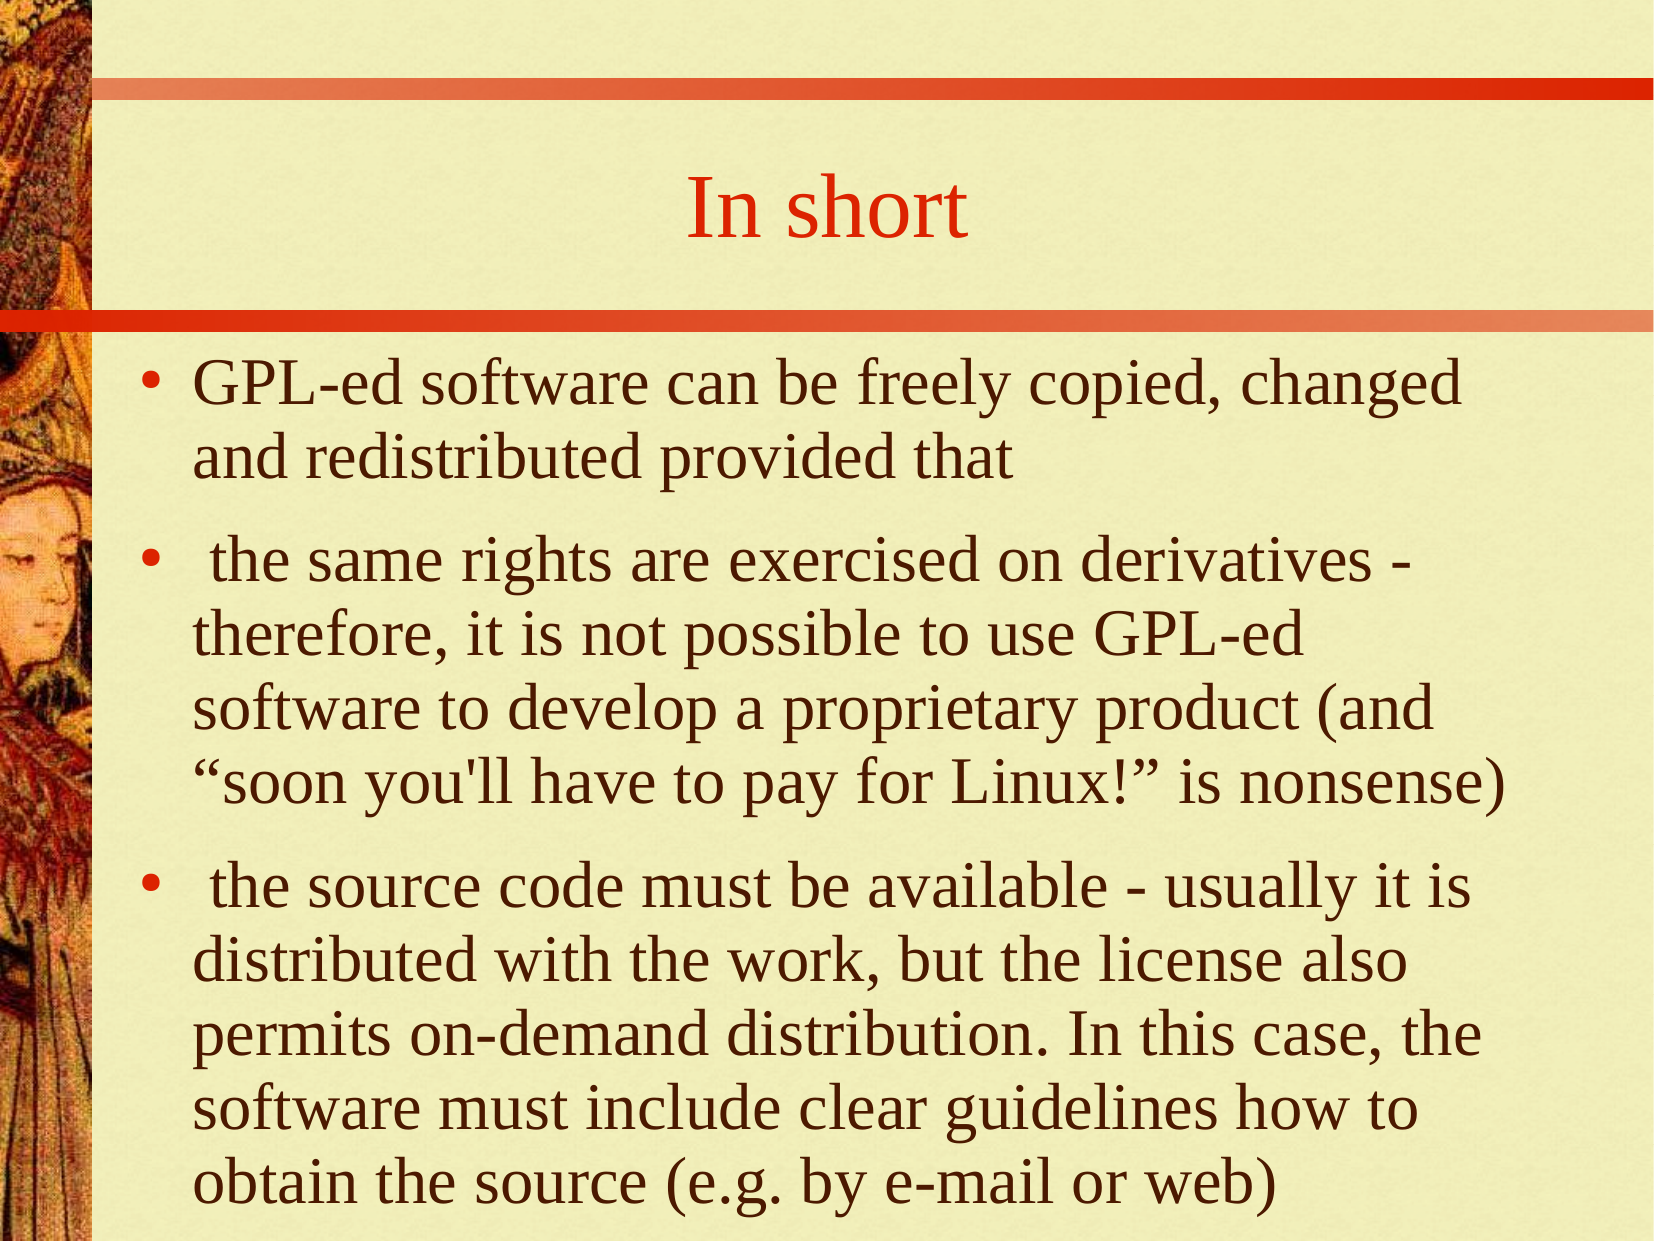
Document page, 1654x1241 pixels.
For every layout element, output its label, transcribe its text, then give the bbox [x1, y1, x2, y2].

title In short [121, 102, 1534, 311]
picture [0, 0, 1654, 310]
picture [0, 332, 1654, 1241]
list GPL-ed software can be freely copied, changed and redistributed provided that the same rights are exercised on derivatives - therefore, it is not possible to use GPL-ed software to develop a proprietary product (and “soon you'll have to pay for Linux!” is nonsense) the source code must be available - usually it is distributed with the work, but the license also permits on-demand distribution. In this case, the software must include clear guidelines how to obtain the source (e.g. by e-mail or web) [121, 344, 1534, 1219]
